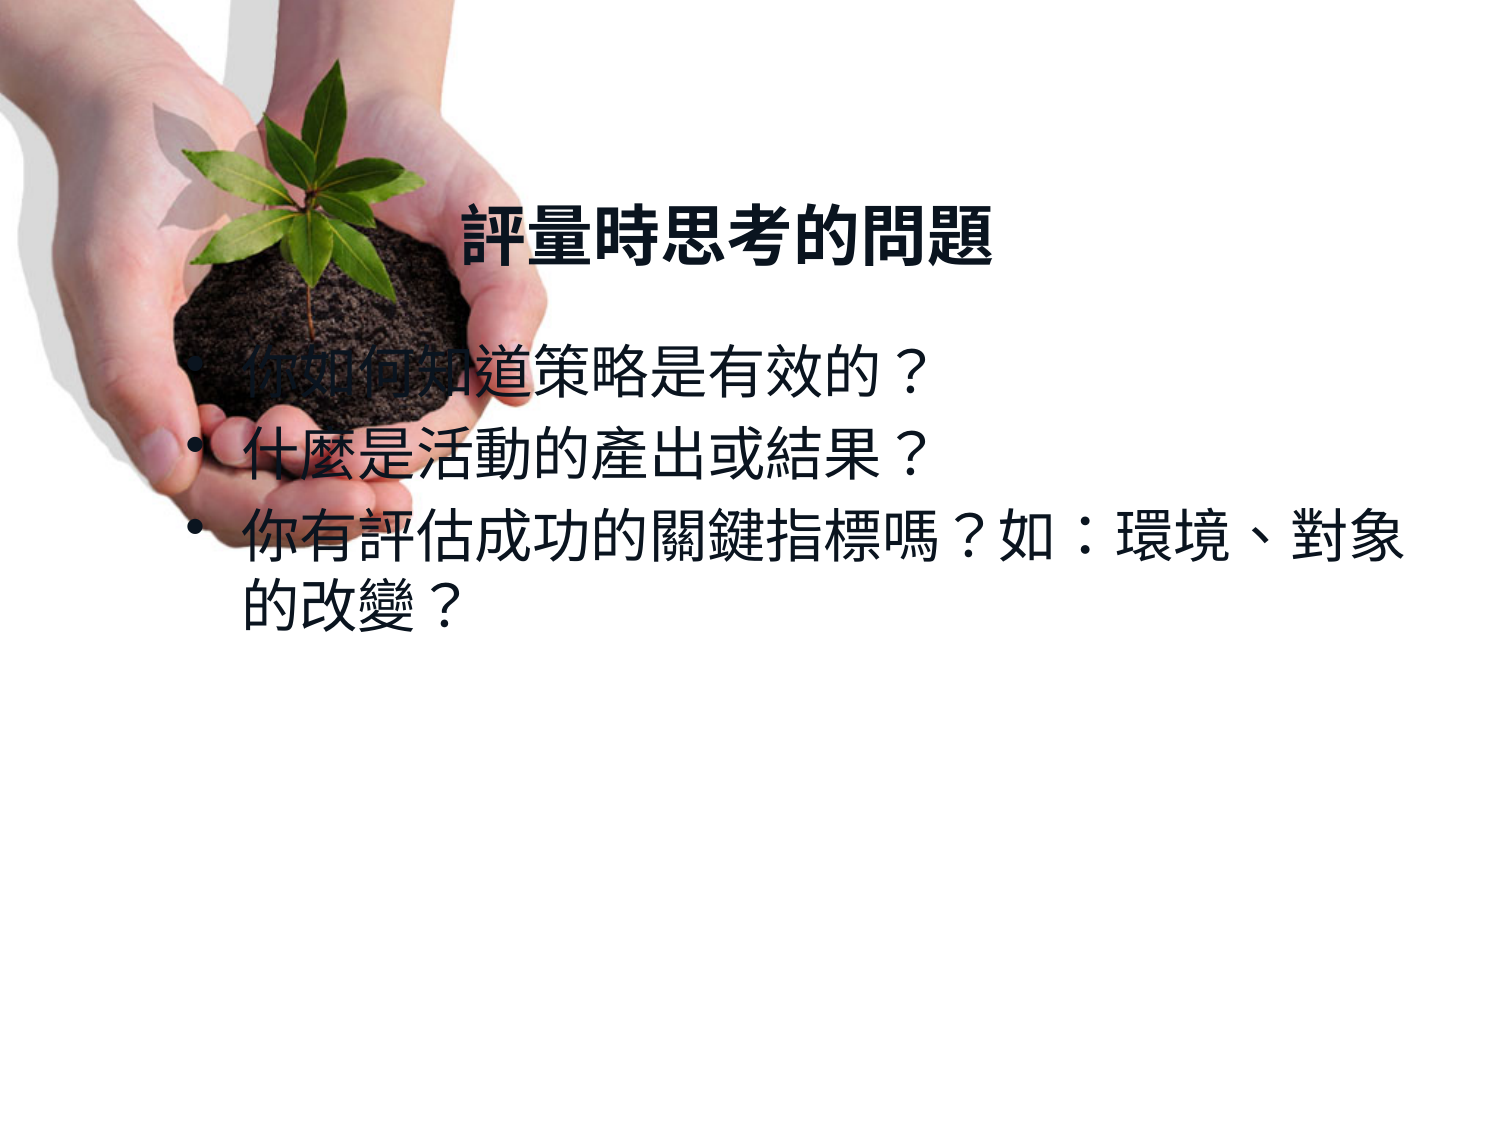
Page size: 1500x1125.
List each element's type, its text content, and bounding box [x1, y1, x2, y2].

picture [0, 0, 1500, 1125]
list 你如何知道策略是有效的？ 什麼是活動的產出或結果？ 你有評估成功的關鍵指標嗎？如：環境、對象的改變？ [170, 327, 1439, 1071]
title 評量時思考的問題 [232, 140, 1222, 327]
